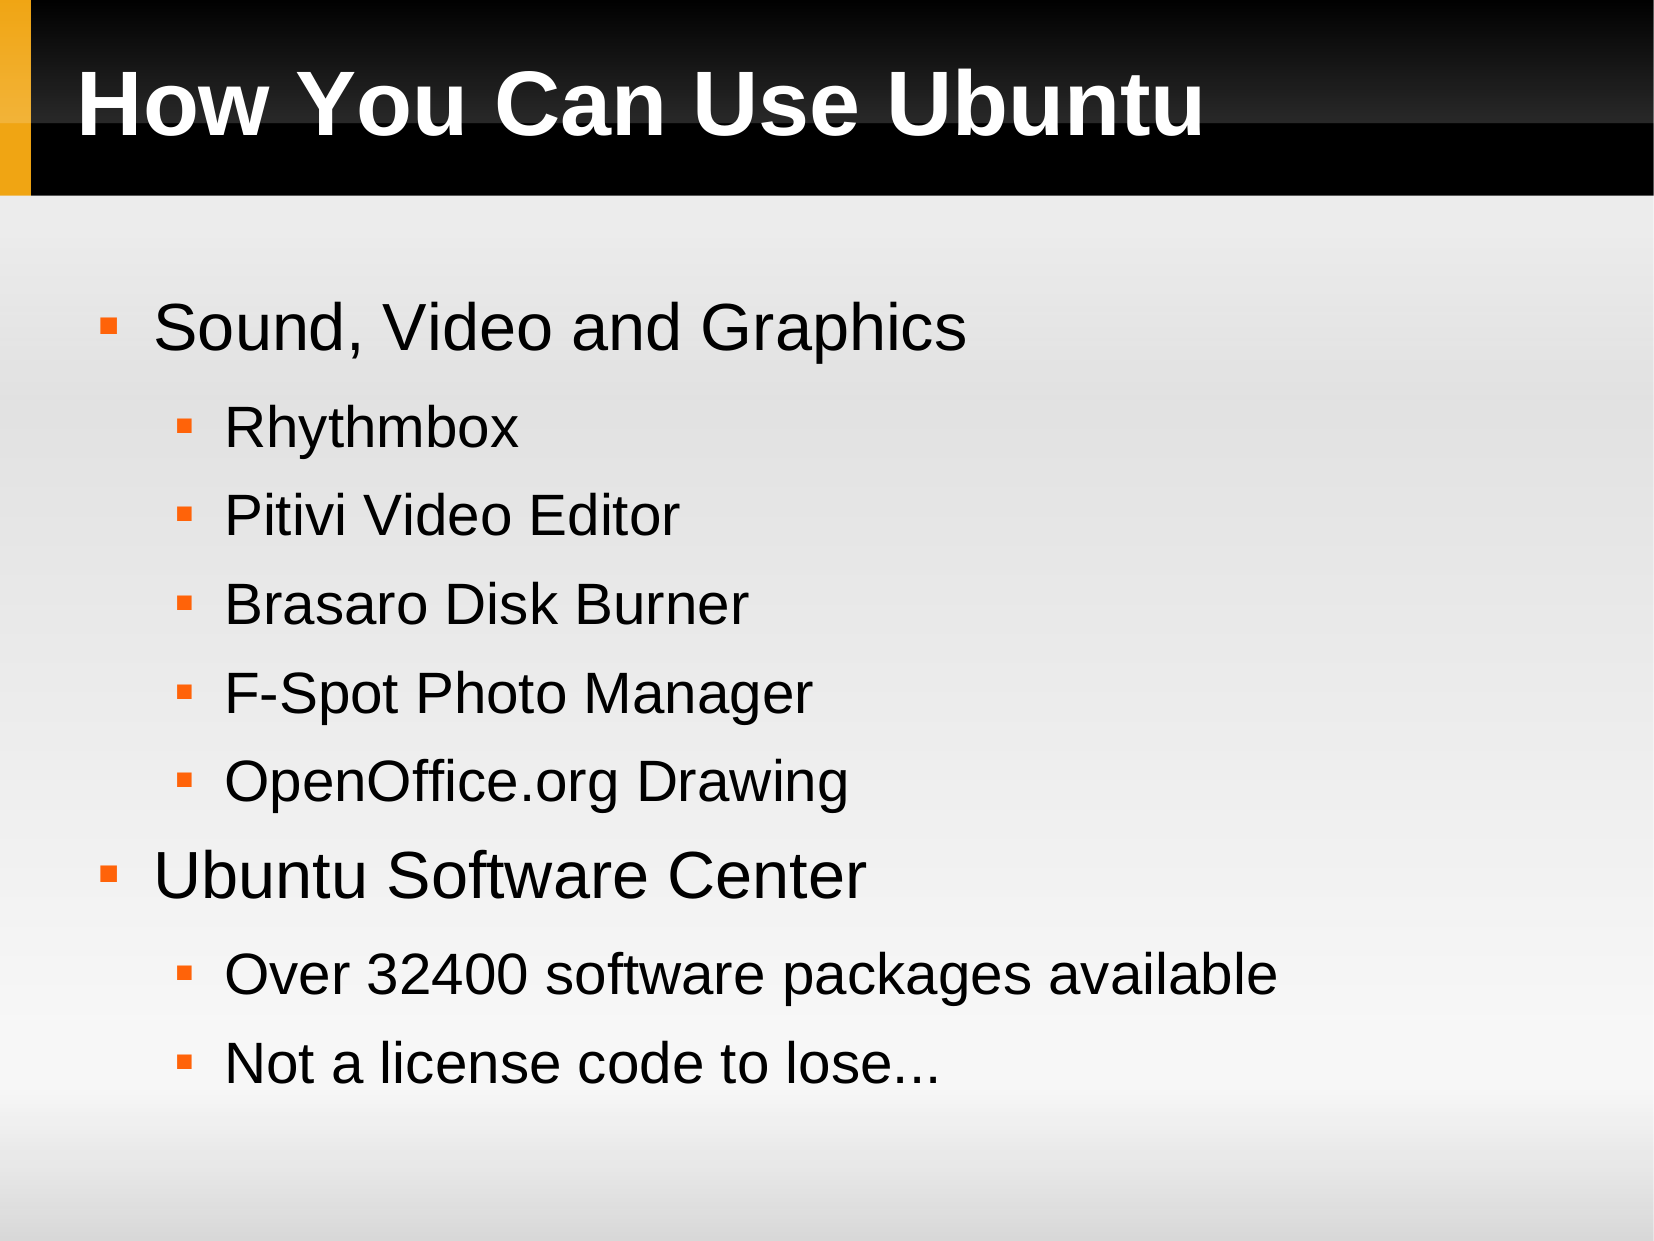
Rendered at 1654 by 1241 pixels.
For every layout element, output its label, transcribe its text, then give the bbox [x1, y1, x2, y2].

picture [0, 0, 1654, 1241]
title How You Can Use Ubuntu [76, 7, 1565, 200]
list Sound, Video and Graphics Rhythmbox Pitivi Video Editor Brasaro Disk Burner F-Spot Photo Manager OpenOffice.org Drawing Ubuntu Software Center Over 32400 software packages available Not a license code to lose... [82, 290, 1571, 1096]
